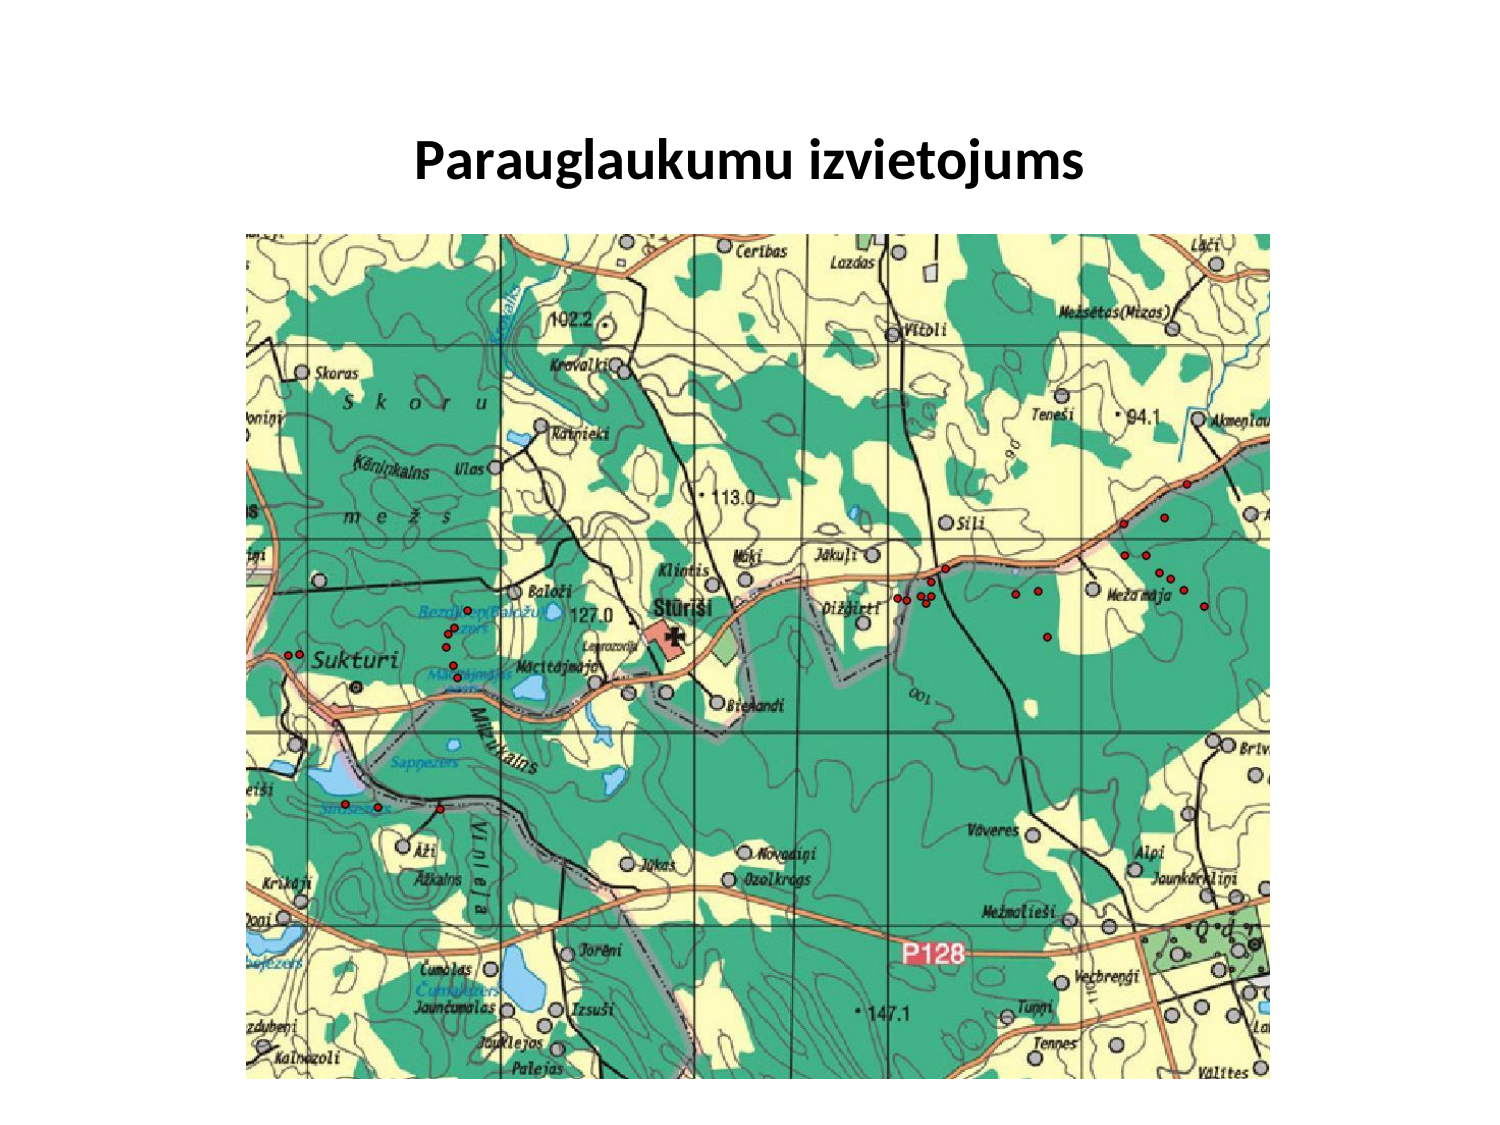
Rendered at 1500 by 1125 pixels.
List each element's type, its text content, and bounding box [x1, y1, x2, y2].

title Parauglaukumu izvietojums [75, 45, 1426, 233]
picture [246, 234, 1270, 1079]
